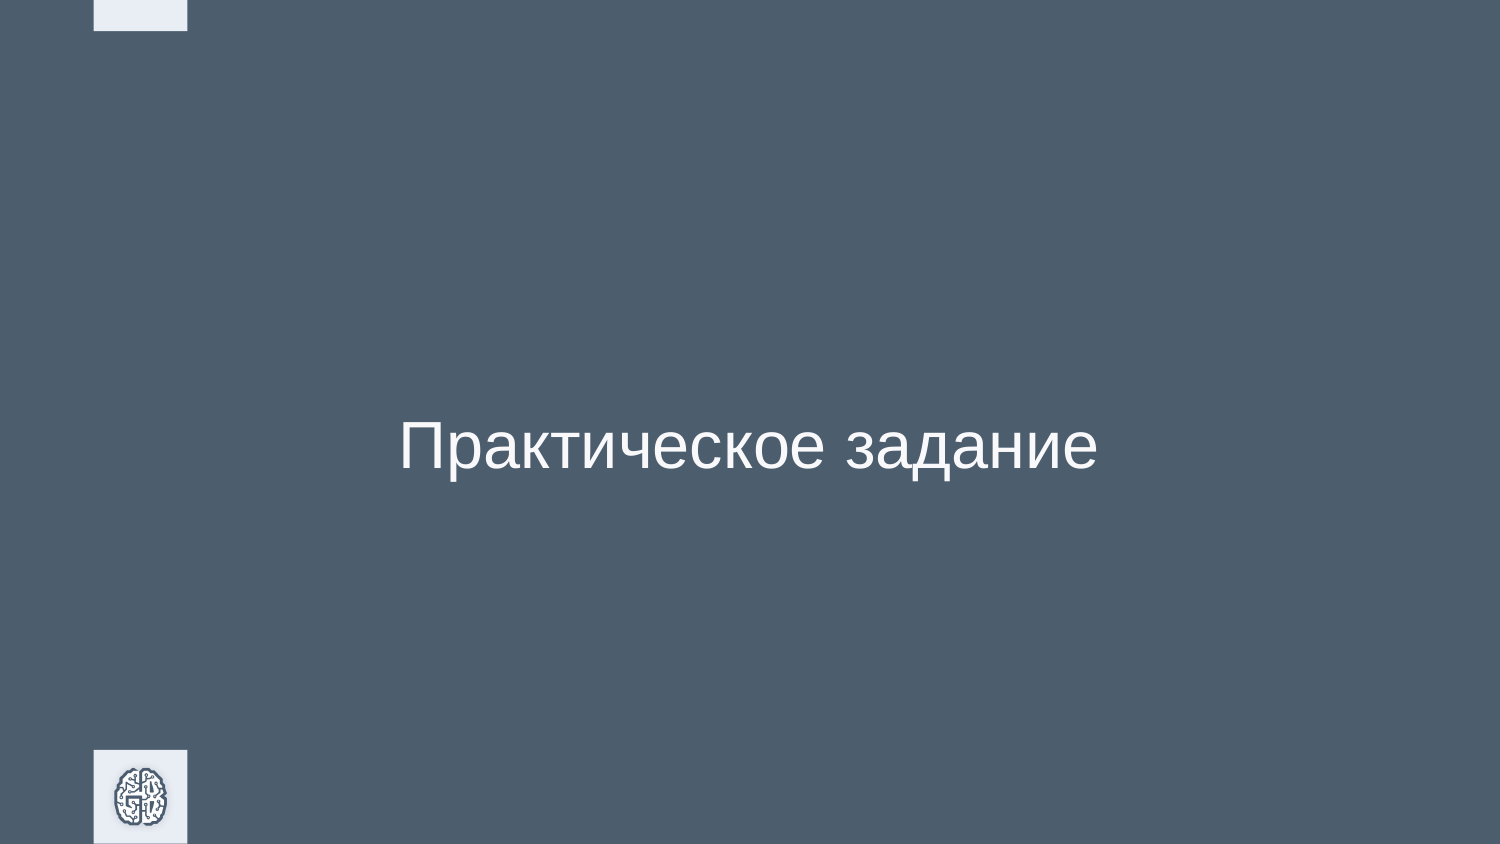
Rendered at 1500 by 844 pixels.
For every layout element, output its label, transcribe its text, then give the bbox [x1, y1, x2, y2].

text_box Практическое задание [187, 93, 1312, 750]
picture [106, 760, 175, 834]
